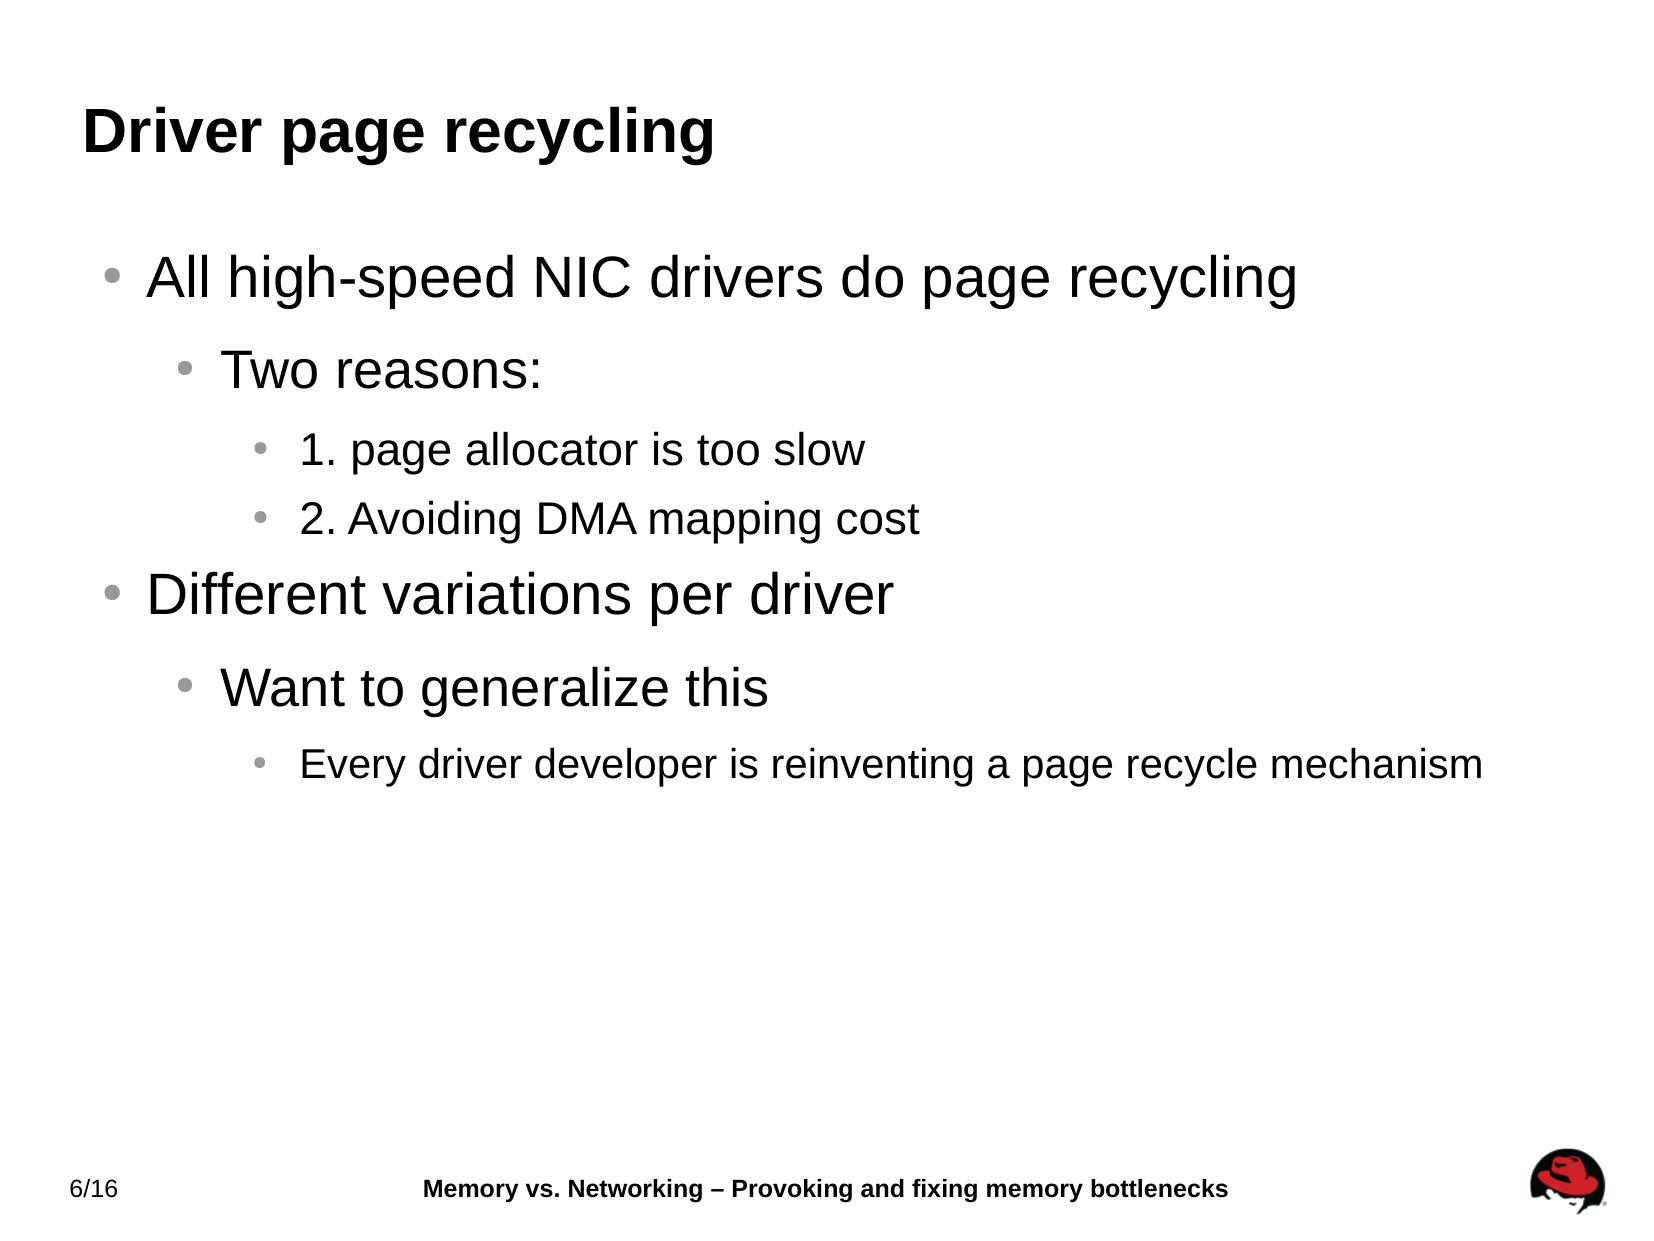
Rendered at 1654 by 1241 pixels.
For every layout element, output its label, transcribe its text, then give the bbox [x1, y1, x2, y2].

picture [1529, 1146, 1613, 1224]
text_box [82, 37, 1571, 226]
list All high-speed NIC drivers do page recycling Two reasons: 1. page allocator is too slow 2. Avoiding DMA mapping cost Different variations per driver Want to generalize this Every driver developer is reinventing a page recycle mechanism [86, 244, 1576, 1039]
